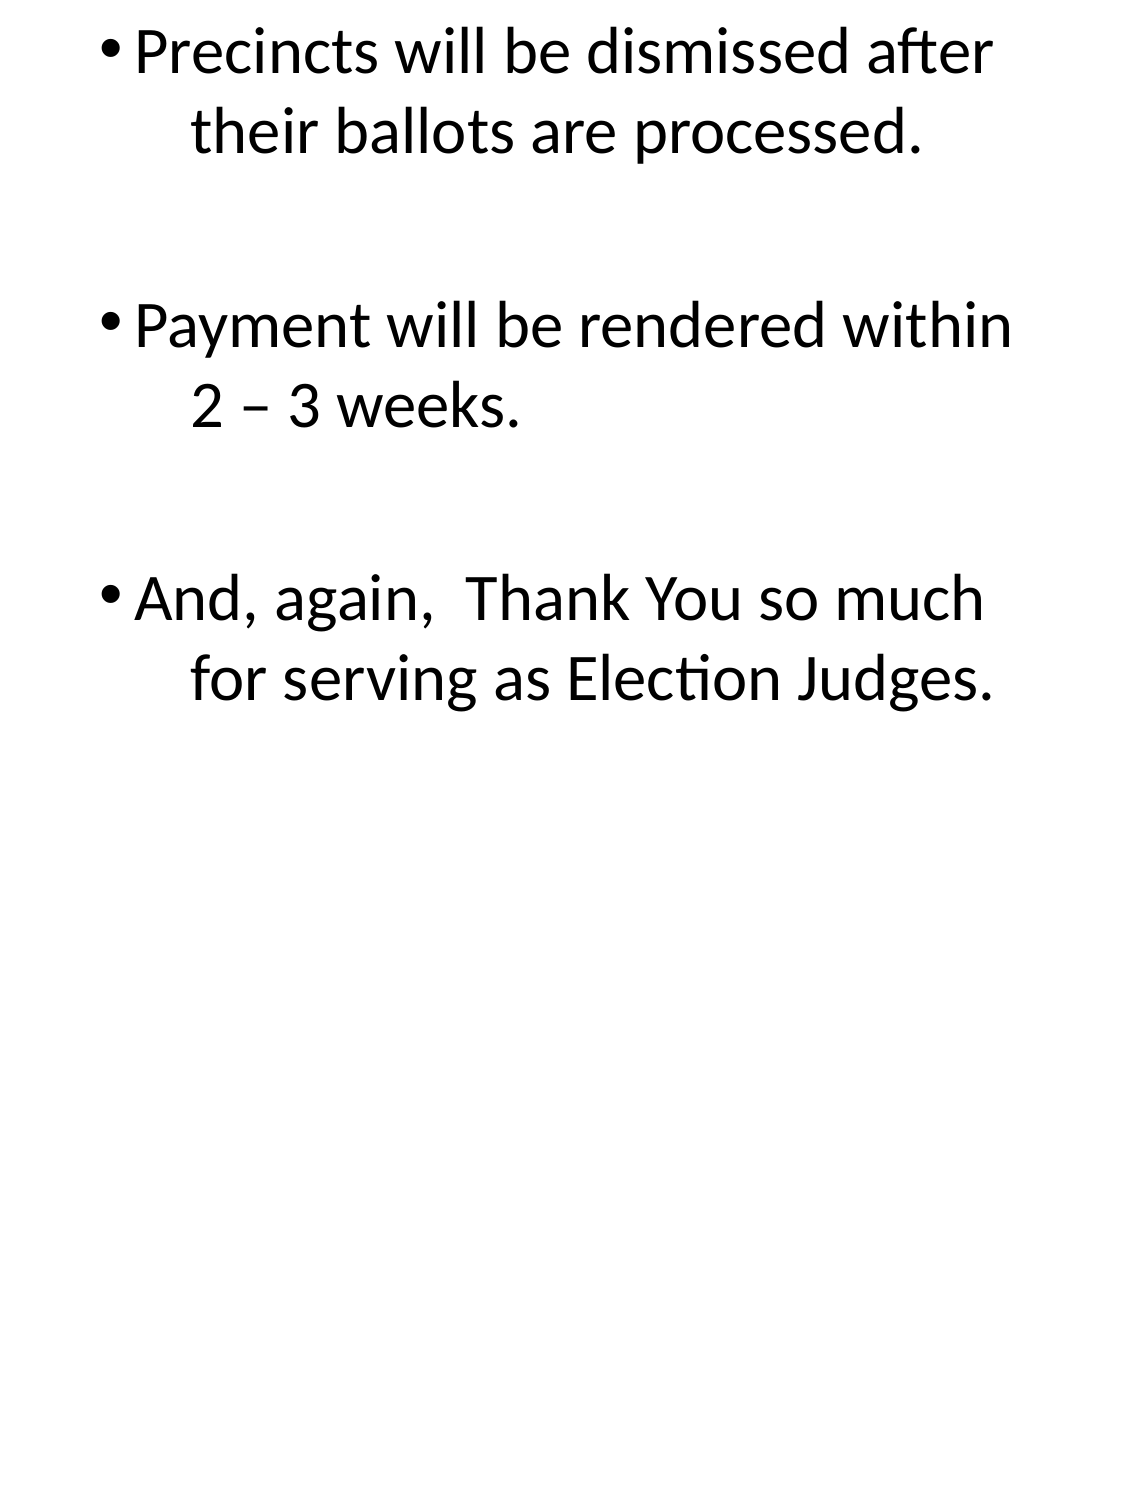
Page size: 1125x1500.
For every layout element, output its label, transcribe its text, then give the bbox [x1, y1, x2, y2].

text_box Precincts will be dismissed after their ballots are processed. Payment will be rendered within 2 – 3 weeks. And, again, Thank You so much for serving as Election Judges. [84, 0, 1041, 1334]
